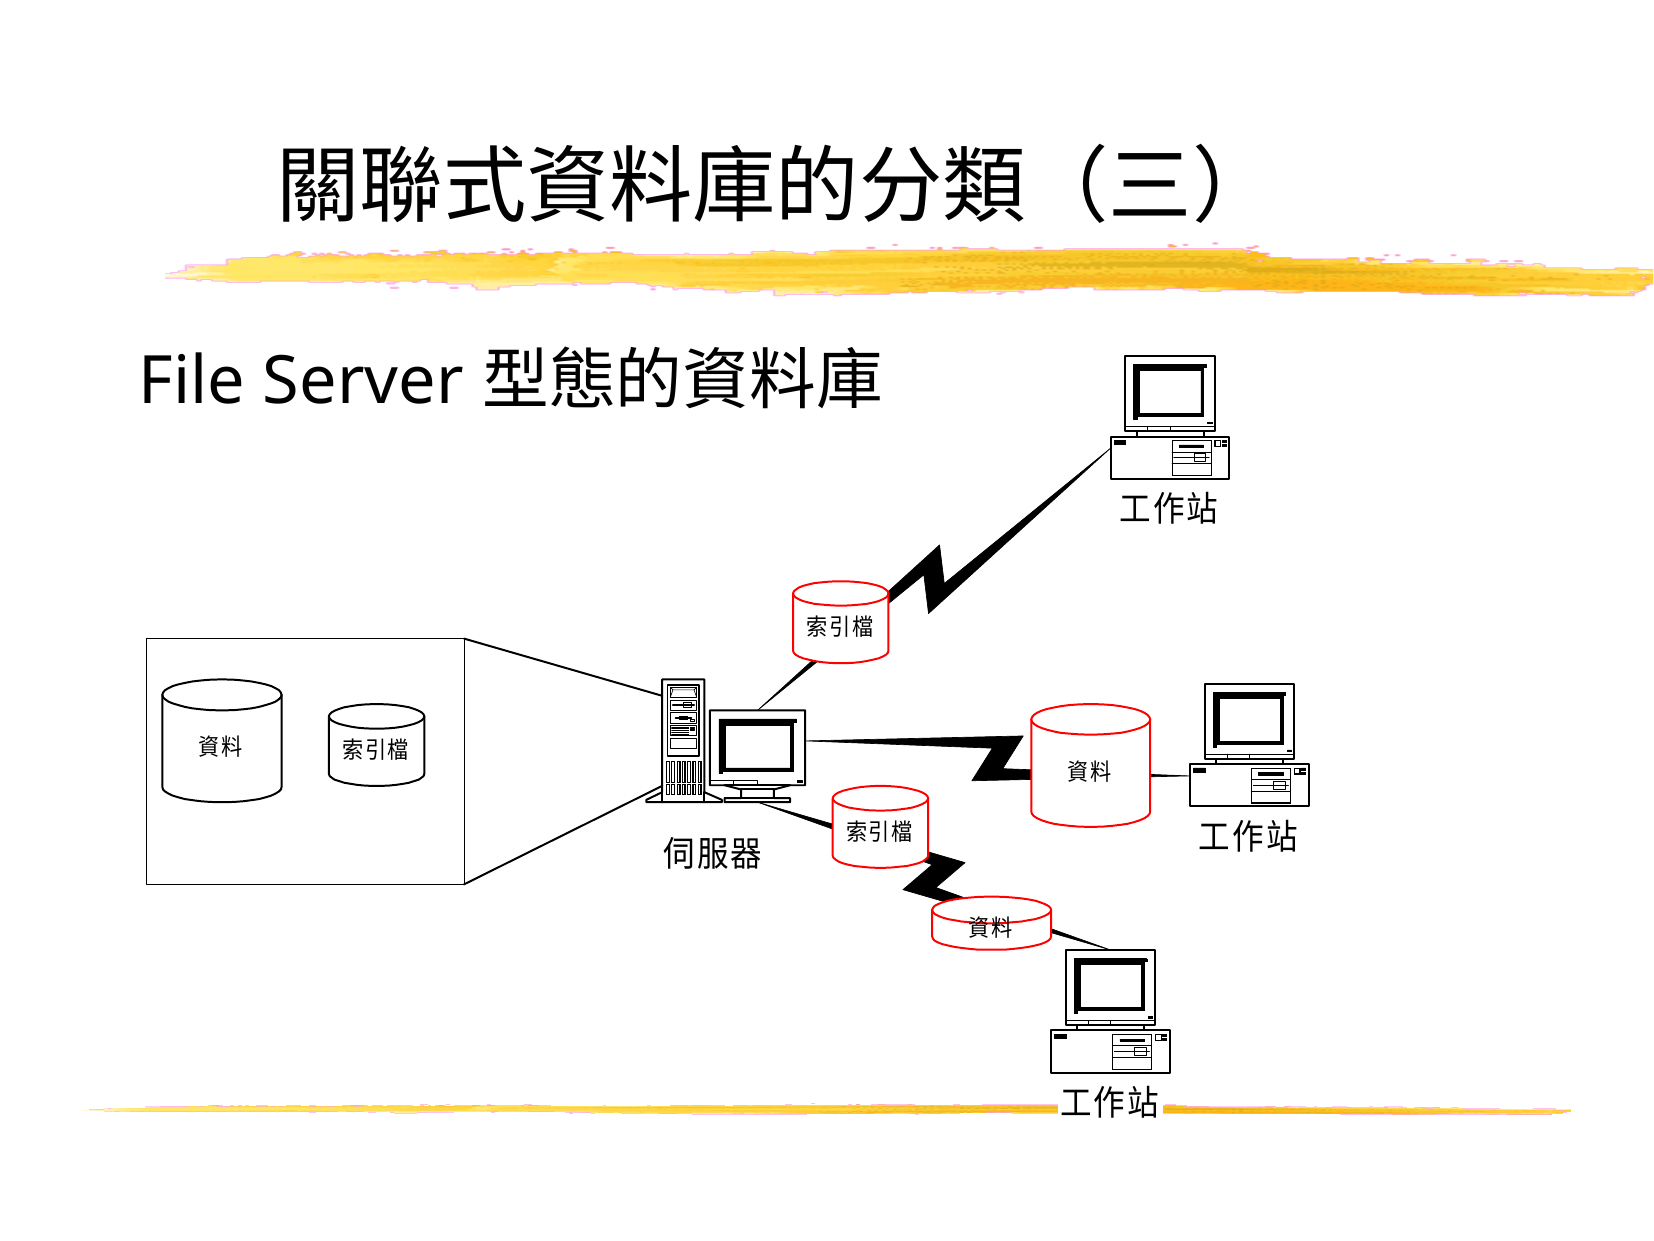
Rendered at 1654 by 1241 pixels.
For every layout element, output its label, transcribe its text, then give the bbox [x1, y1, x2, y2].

picture [82, 1102, 145, 1117]
title 關聯式資料庫的分類（三） [73, 41, 1479, 249]
picture [165, 237, 1654, 308]
chart [145, 351, 1419, 1137]
list File Server型態的資料庫 [124, 316, 1530, 428]
picture [1419, 1102, 1571, 1117]
